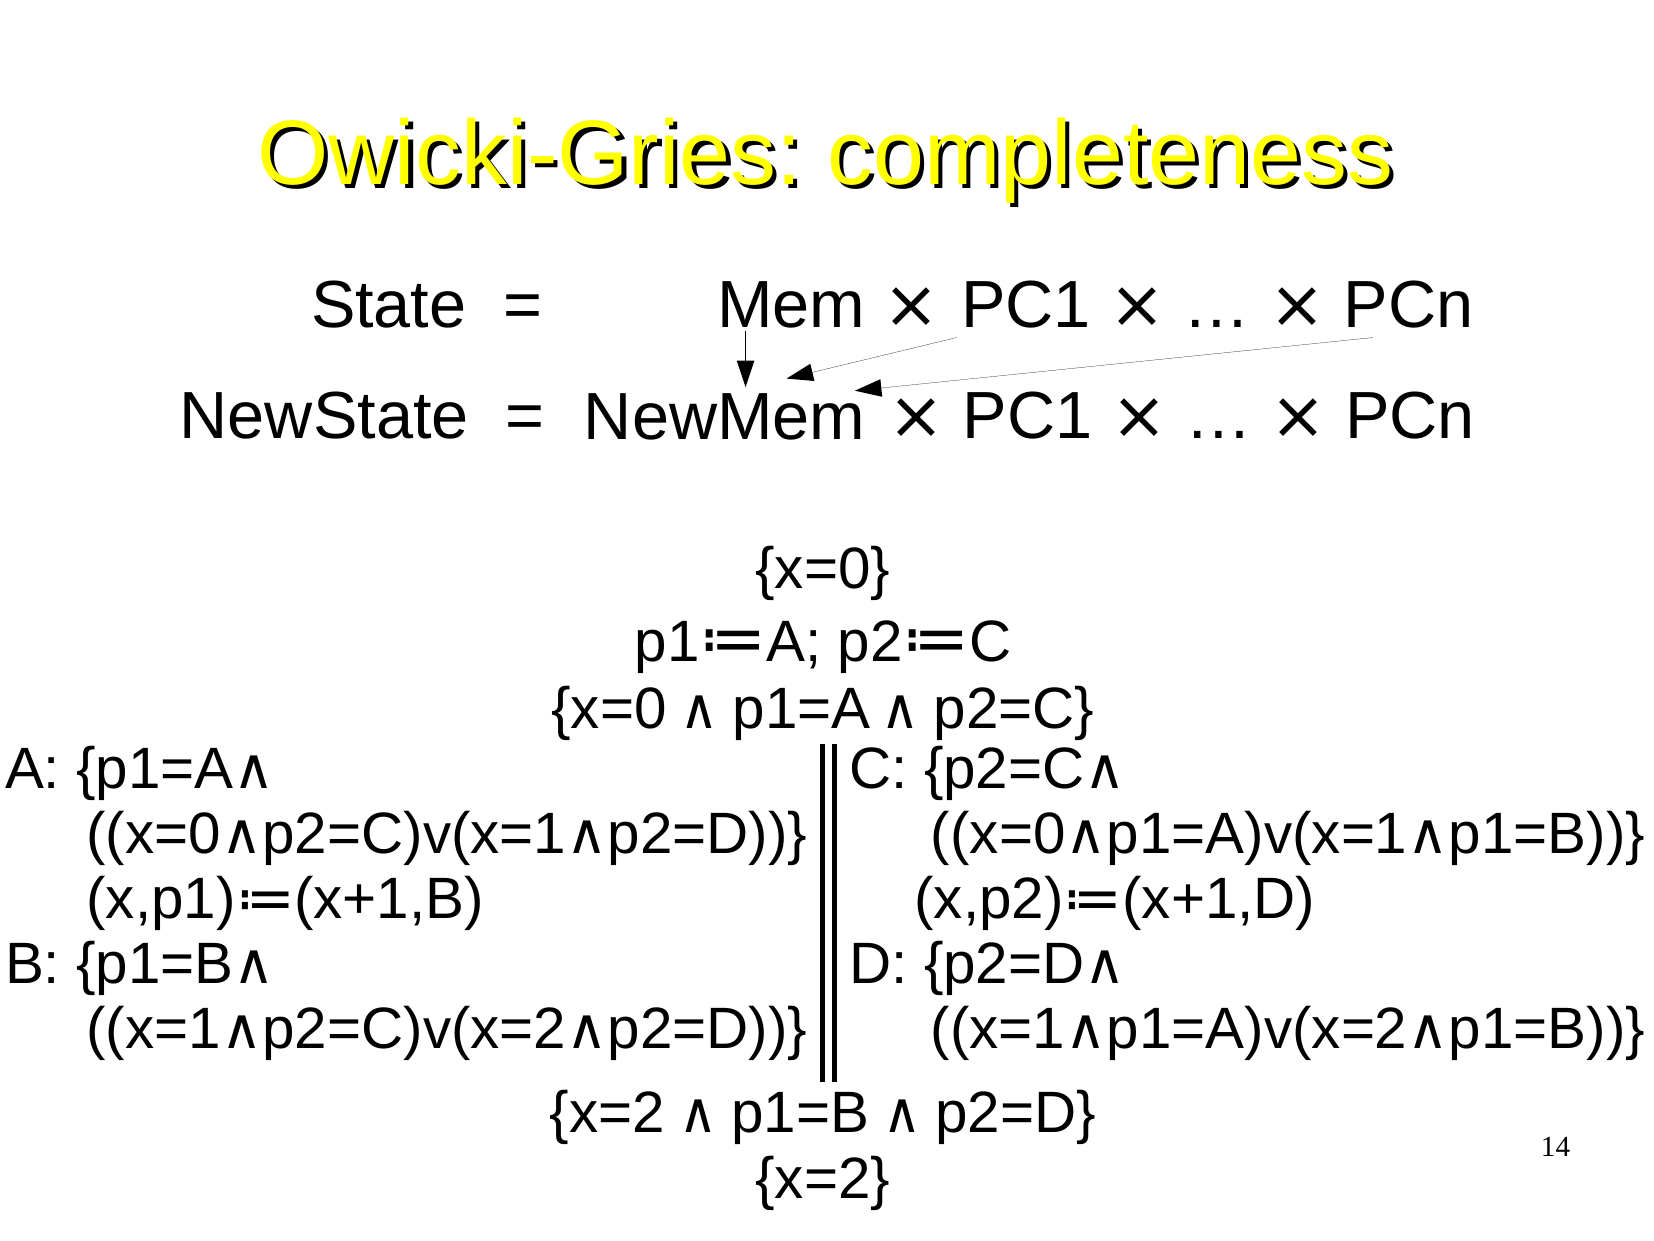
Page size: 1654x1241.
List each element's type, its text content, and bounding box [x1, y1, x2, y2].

text_box NewState = [175, 377, 568, 453]
text_box {x=2 ∧ p1=B ∧ p2=D} {x=2} [523, 1079, 1123, 1241]
text_box C: {p2=C∧ ((x=0∧p1=A)v(x=1∧p1=B))} (x,p2)≔(x+1,D) D: {p2=D∧ ((x=1∧p1=A)v(x=2∧p1=B))} [849, 735, 1653, 1088]
text_box NewMem [578, 378, 856, 454]
text_box {x=0} p1≔A; p2≔C {x=0 ∧ p1=A ∧ p2=C} [523, 535, 1123, 735]
text_box A: {p1=A∧ ((x=0∧p2=C)v(x=1∧p2=D))} (x,p1)≔(x+1,B) B: {p1=B∧ ((x=1∧p2=C)v(x=2∧p2=D))} [5, 735, 849, 1088]
text_box ⨯ PC1 ⨯ … ⨯ PCn [856, 376, 1489, 455]
subtitle State = Mem ⨯ PC1 ⨯ … ⨯ PCn [70, 264, 1559, 343]
title Owicki-Gries: completeness [82, 49, 1571, 257]
